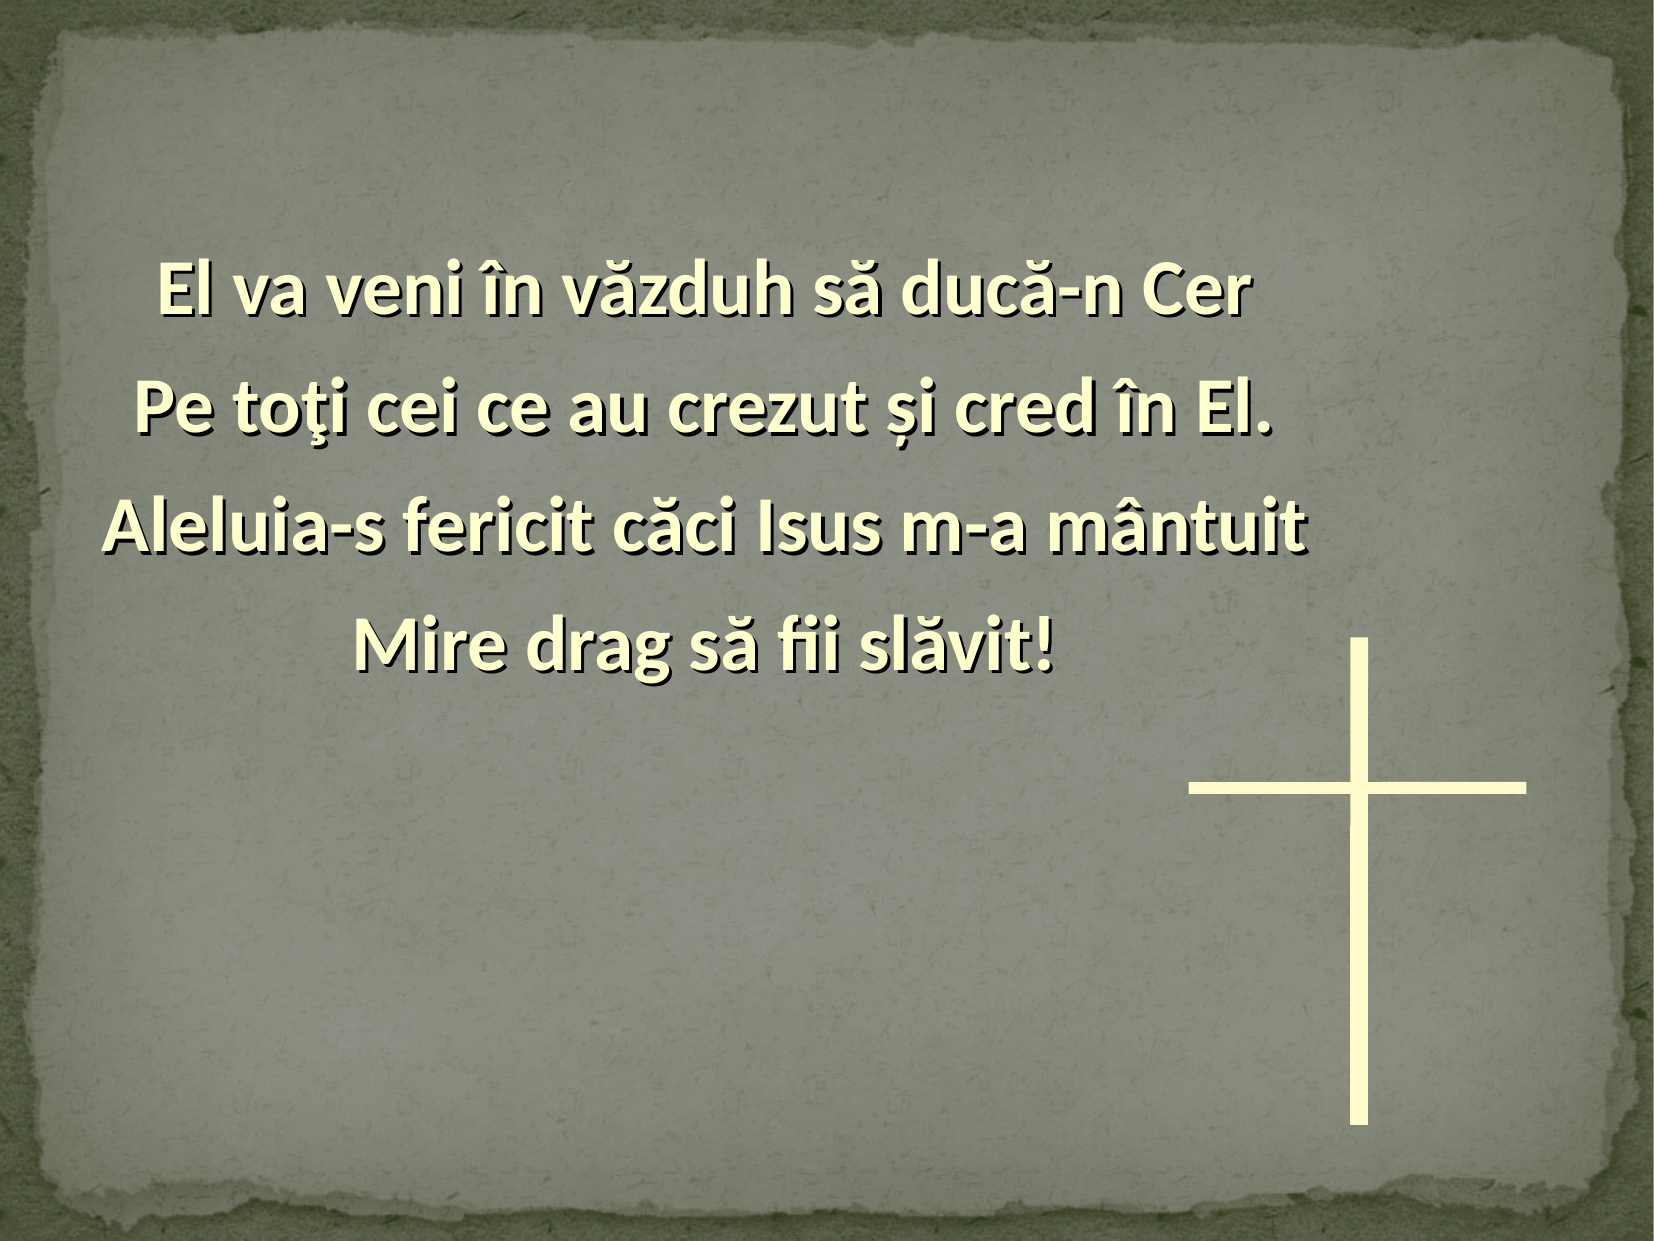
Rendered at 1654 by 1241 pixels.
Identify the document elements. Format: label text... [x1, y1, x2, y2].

text_box El va veni în văzduh să ducă-n Cer Pe toţi cei ce au crezut și cred în El. Aleluia-s fericit căci Isus m-a mântuit Mire drag să fii slăvit! [82, 207, 1327, 755]
picture [0, 0, 1654, 1241]
